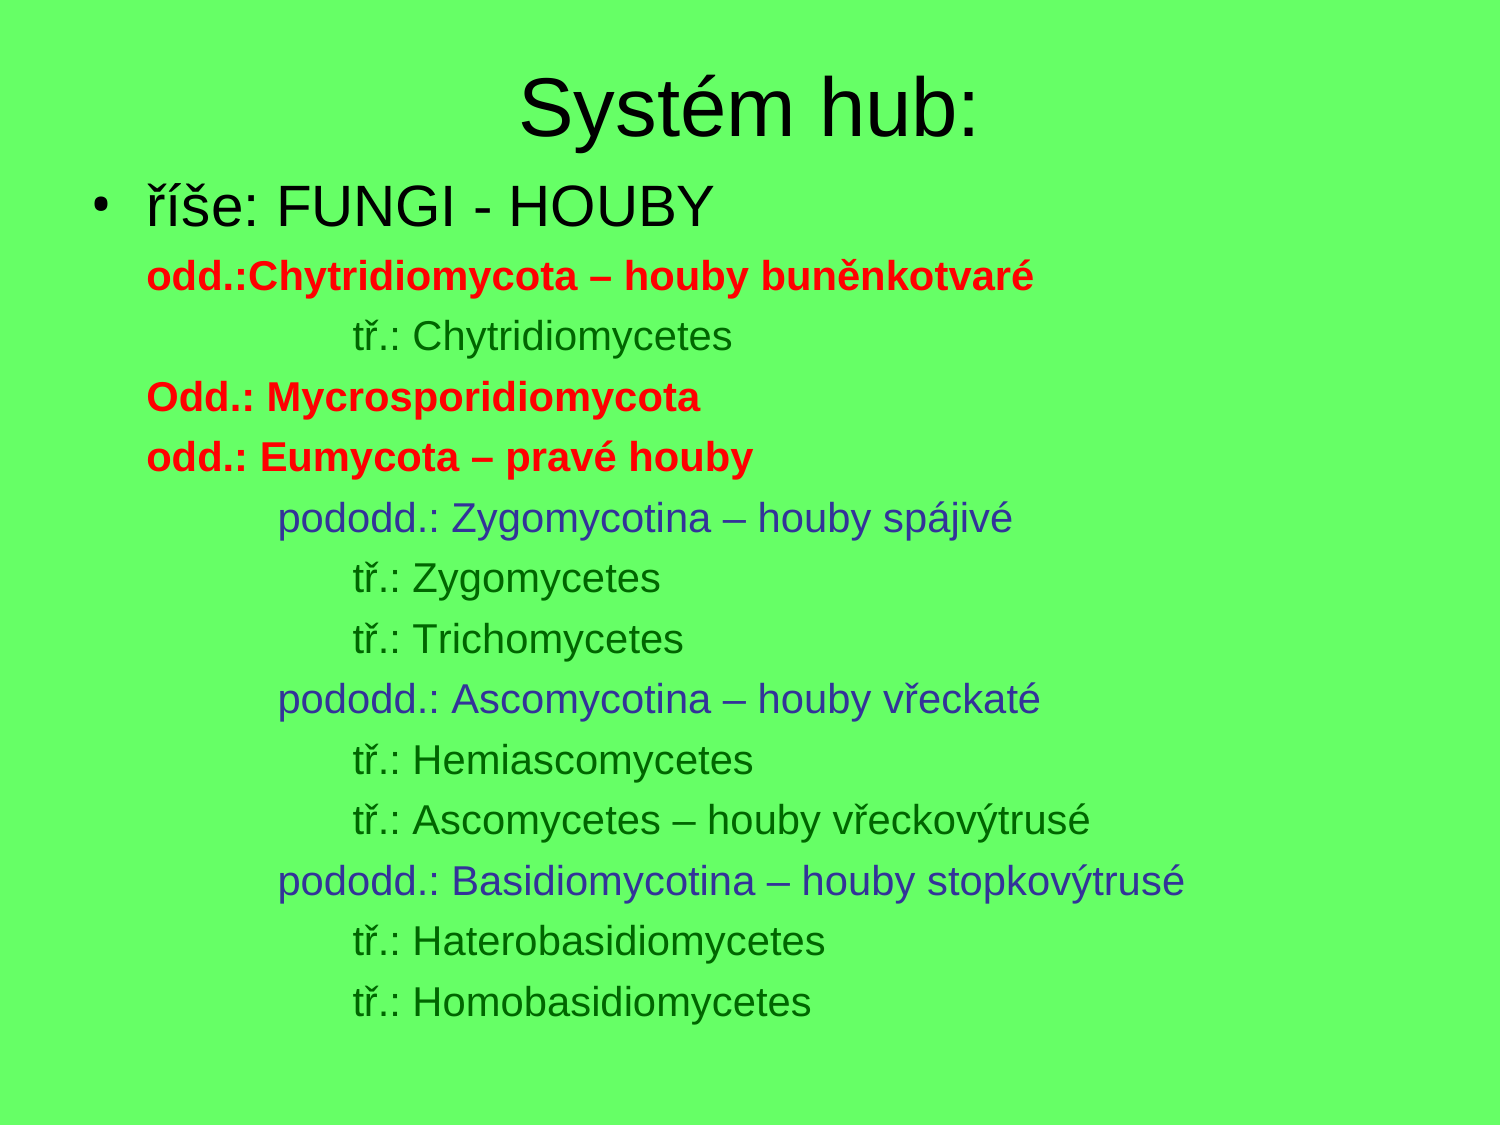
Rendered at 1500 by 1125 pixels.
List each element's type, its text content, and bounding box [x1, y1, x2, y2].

title Systém hub: [75, 45, 1426, 160]
list říše: FUNGI - HOUBY odd.:Chytridiomycota – houby buněnkotvaré tř.: Chytridiomycetes Odd.: Mycrosporidiomycota odd.: Eumycota – pravé houby pododd.: Zygomycotina – houby spájivé tř.: Zygomycetes tř.: Trichomycetes pododd.: Ascomycotina – houby vřeckaté tř.: Hemiascomycetes tř.: Ascomycetes – houby vřeckovýtrusé pododd.: Basidiomycotina – houby stopkovýtrusé tř.: Haterobasidiomycetes tř.: Homobasidiomycetes [75, 160, 1426, 1083]
